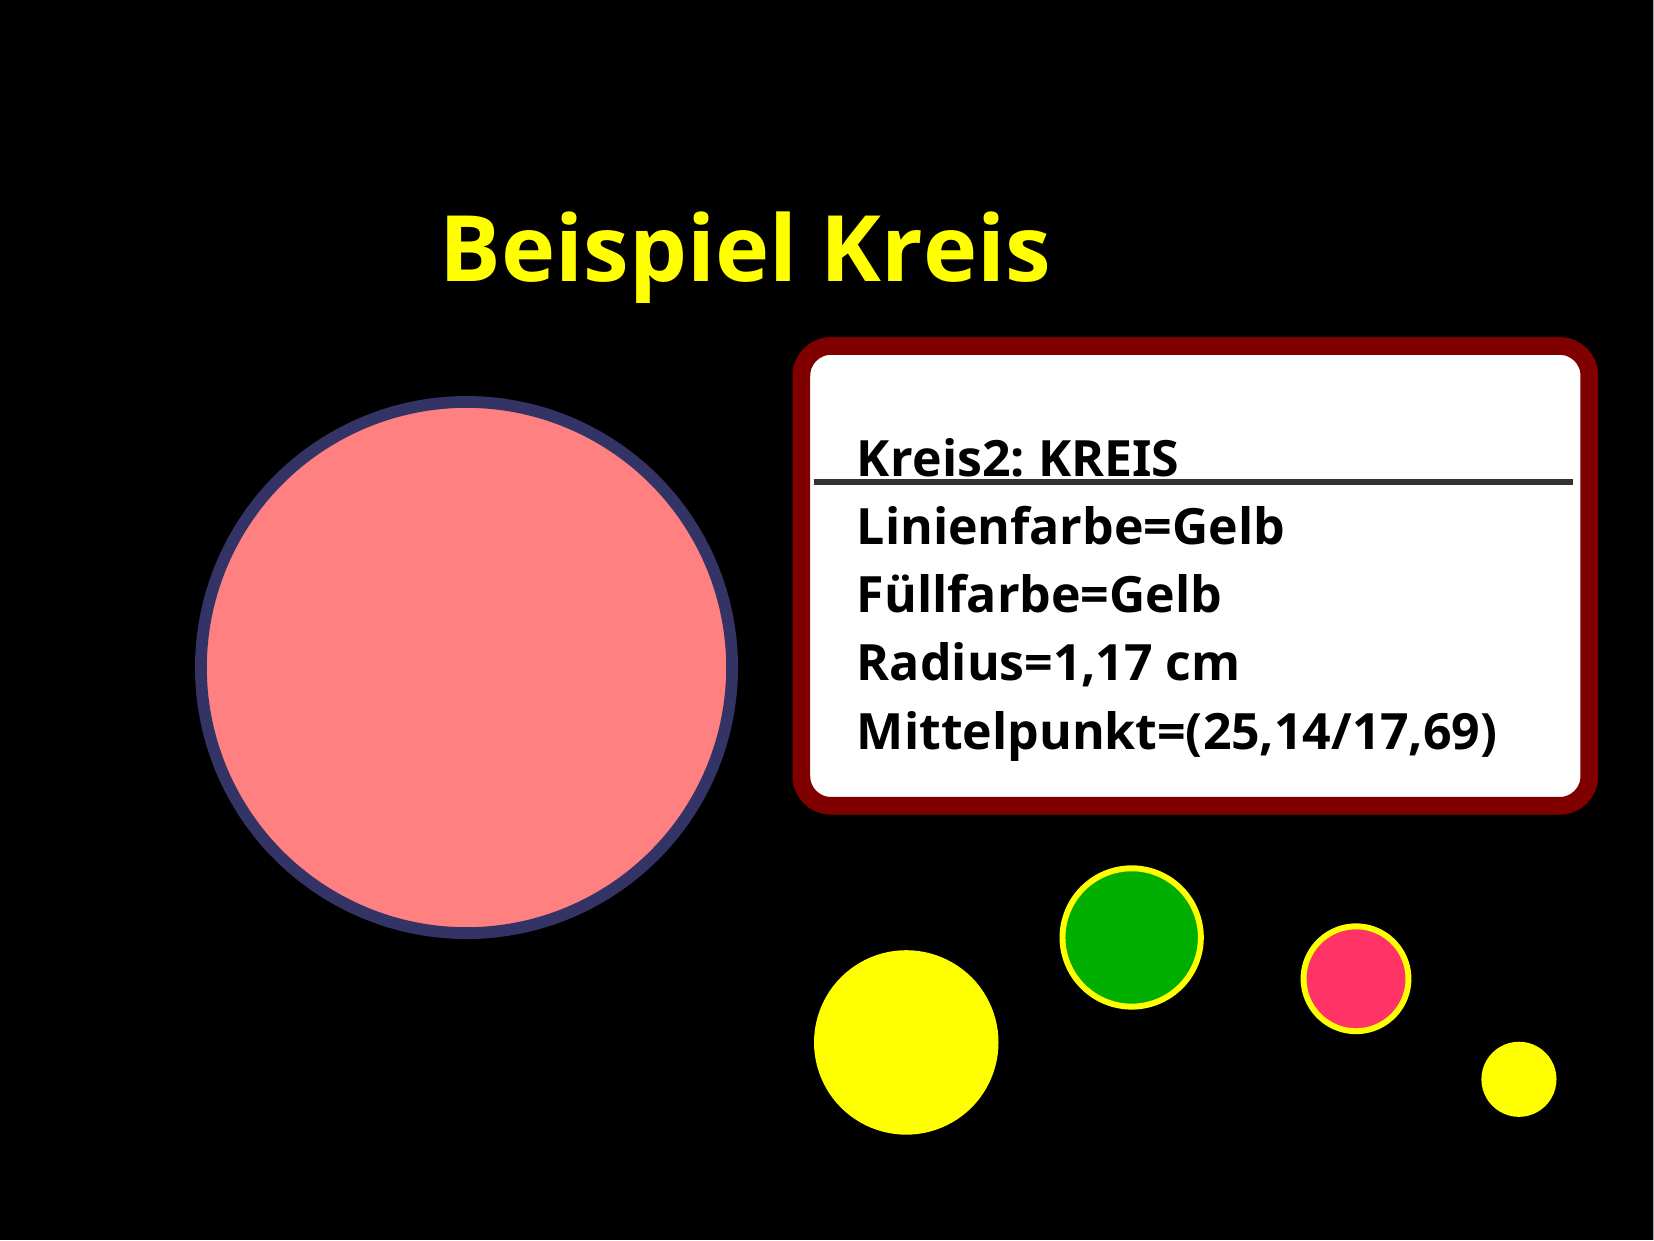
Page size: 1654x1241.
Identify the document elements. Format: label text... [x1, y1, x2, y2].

text_box [801, 346, 1590, 806]
text_box [200, 401, 733, 934]
text_box Kreis2: KREIS Linienfarbe=Gelb Füllfarbe=Gelb Radius=1,17 cm Mittelpunkt=(25,14/17,69) [856, 485, 1545, 728]
text_box [1484, 1044, 1554, 1114]
text_box Beispiel Kreis [439, 183, 1136, 295]
text_box [1062, 868, 1201, 1007]
text_box Kreis2: KREIS Linienfarbe=Gelb Füllfarbe=Gelb Radius=1,17 cm Mittelpunkt=(25,14/17,69) [856, 422, 1545, 479]
text_box [1303, 926, 1409, 1032]
text_box [816, 953, 996, 1132]
